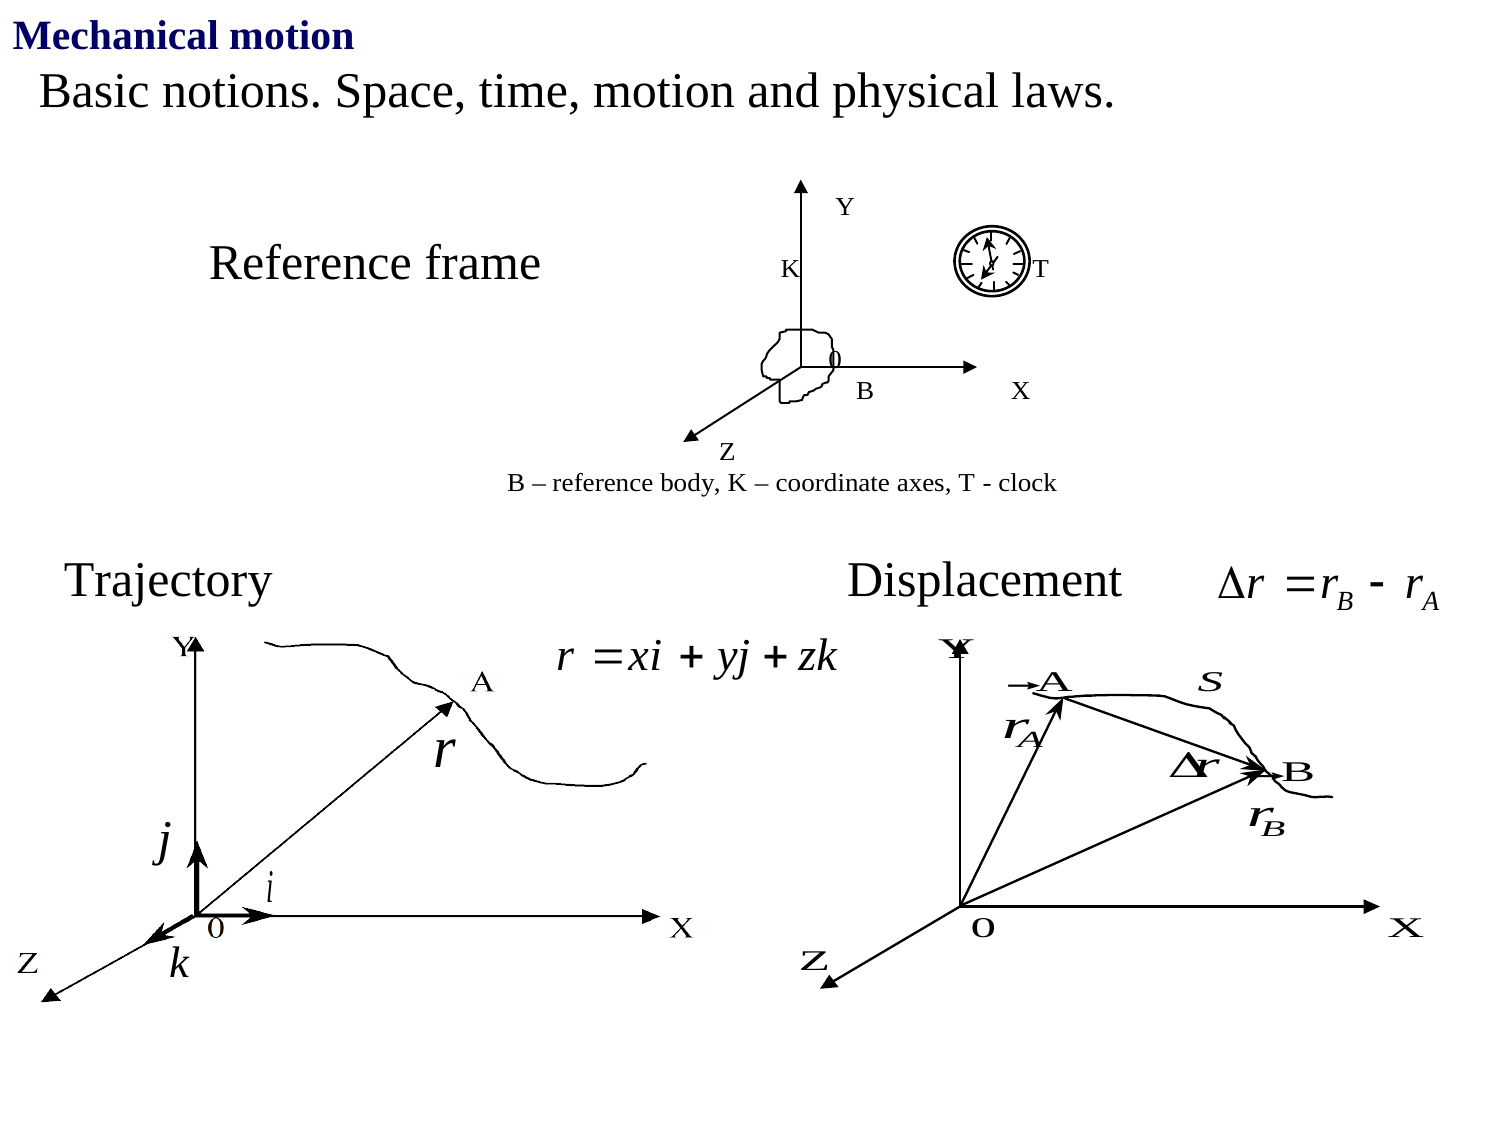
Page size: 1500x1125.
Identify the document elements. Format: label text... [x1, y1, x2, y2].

text_box Reference frame [194, 221, 557, 298]
text_box Basic notions. Space, time, motion and physical laws. [23, 49, 1132, 126]
text_box Trajectory [49, 538, 288, 593]
text_box Mechanical motion [0, 0, 381, 66]
chart [0, 550, 1450, 1024]
text_box Displacement [832, 538, 1138, 597]
chart [507, 160, 1095, 536]
text_box Trajectory [211, 574, 224, 593]
